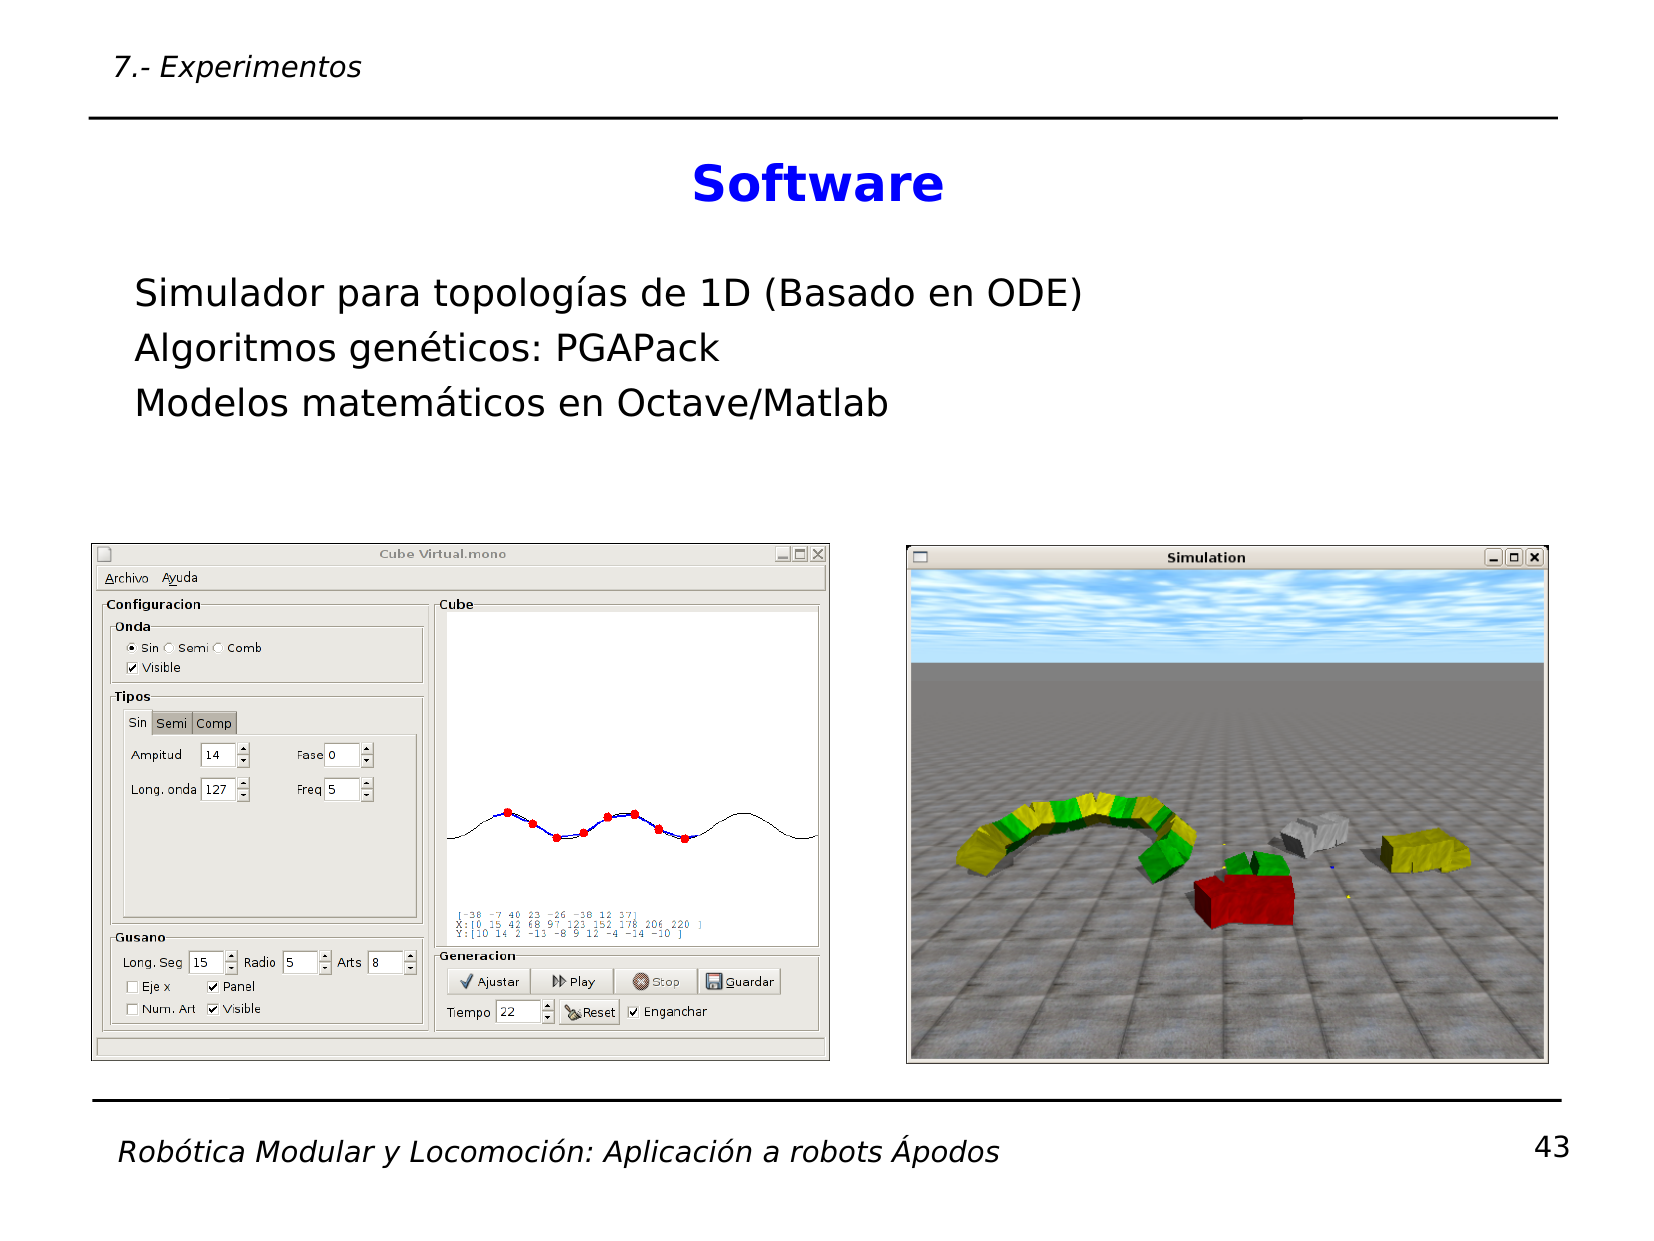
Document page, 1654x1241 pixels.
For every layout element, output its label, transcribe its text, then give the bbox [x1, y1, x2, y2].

text_box 7.- Experimentos [97, 42, 378, 93]
text_box Simulador para topologías de 1D (Basado en ODE) Algoritmos genéticos: PGAPack Modelos matemáticos en Octave/Matlab [107, 263, 1093, 433]
text_box Software [676, 147, 956, 221]
picture [91, 543, 830, 1061]
text_box Robótica Modular y Locomoción: Aplicación a robots Ápodos [103, 1127, 1017, 1177]
picture [906, 545, 1549, 1064]
